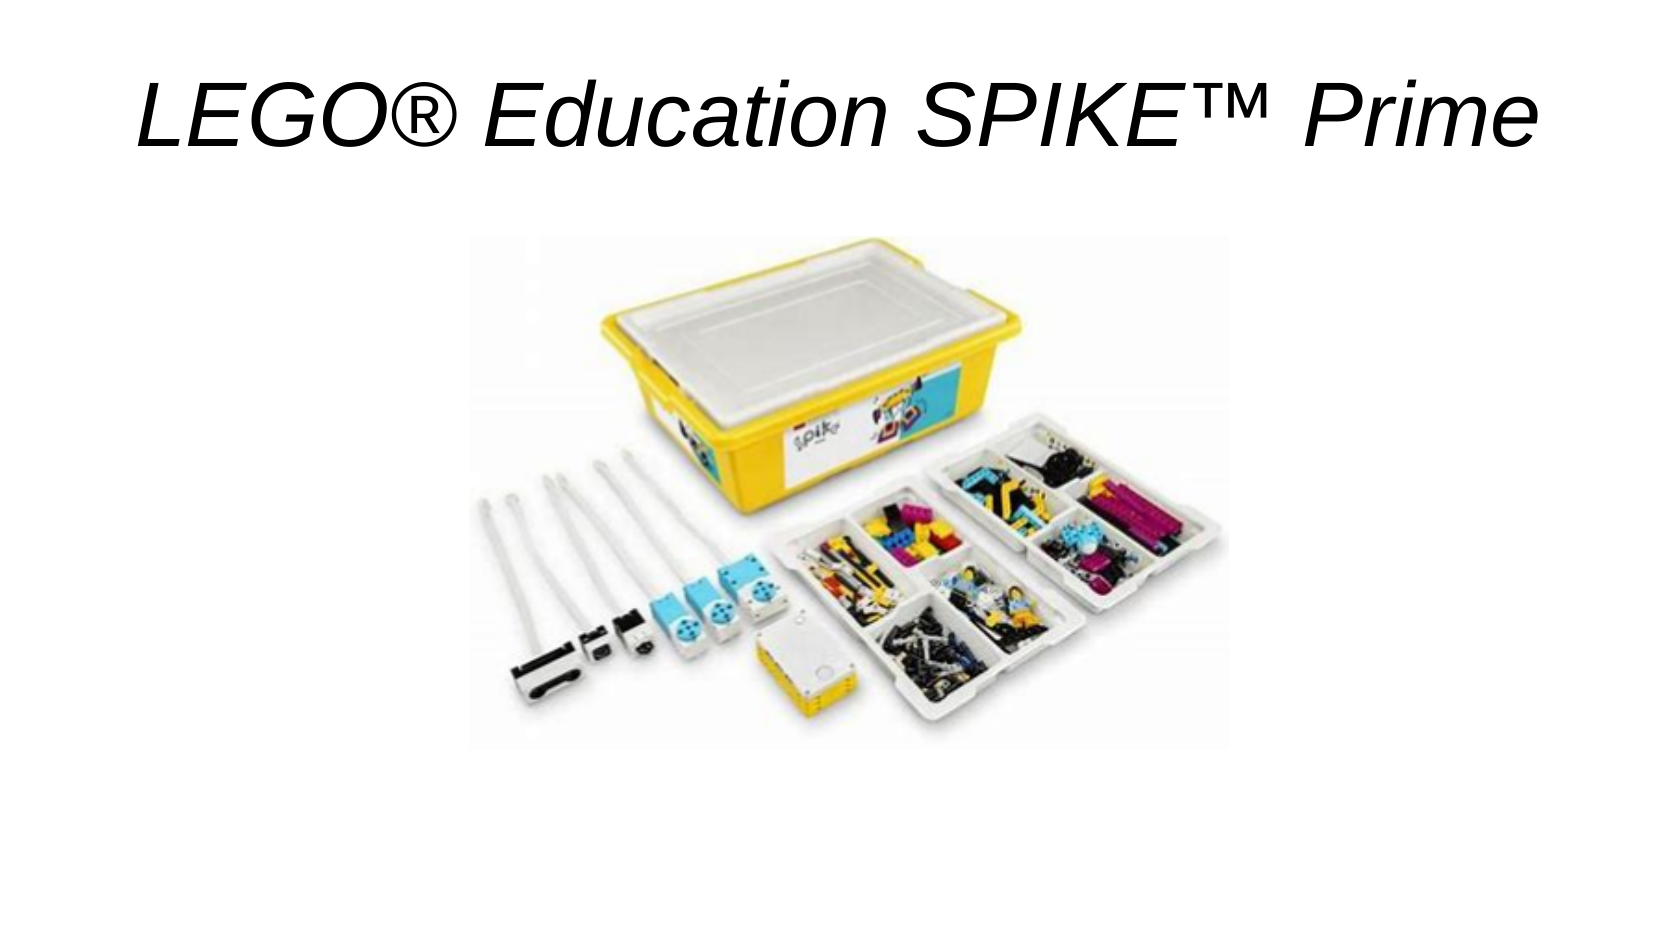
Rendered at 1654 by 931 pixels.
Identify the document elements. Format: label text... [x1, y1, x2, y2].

title LEGO® Education SPIKE™ Prime [82, 37, 1571, 193]
picture [469, 236, 1229, 750]
subtitle [82, 236, 1571, 776]
